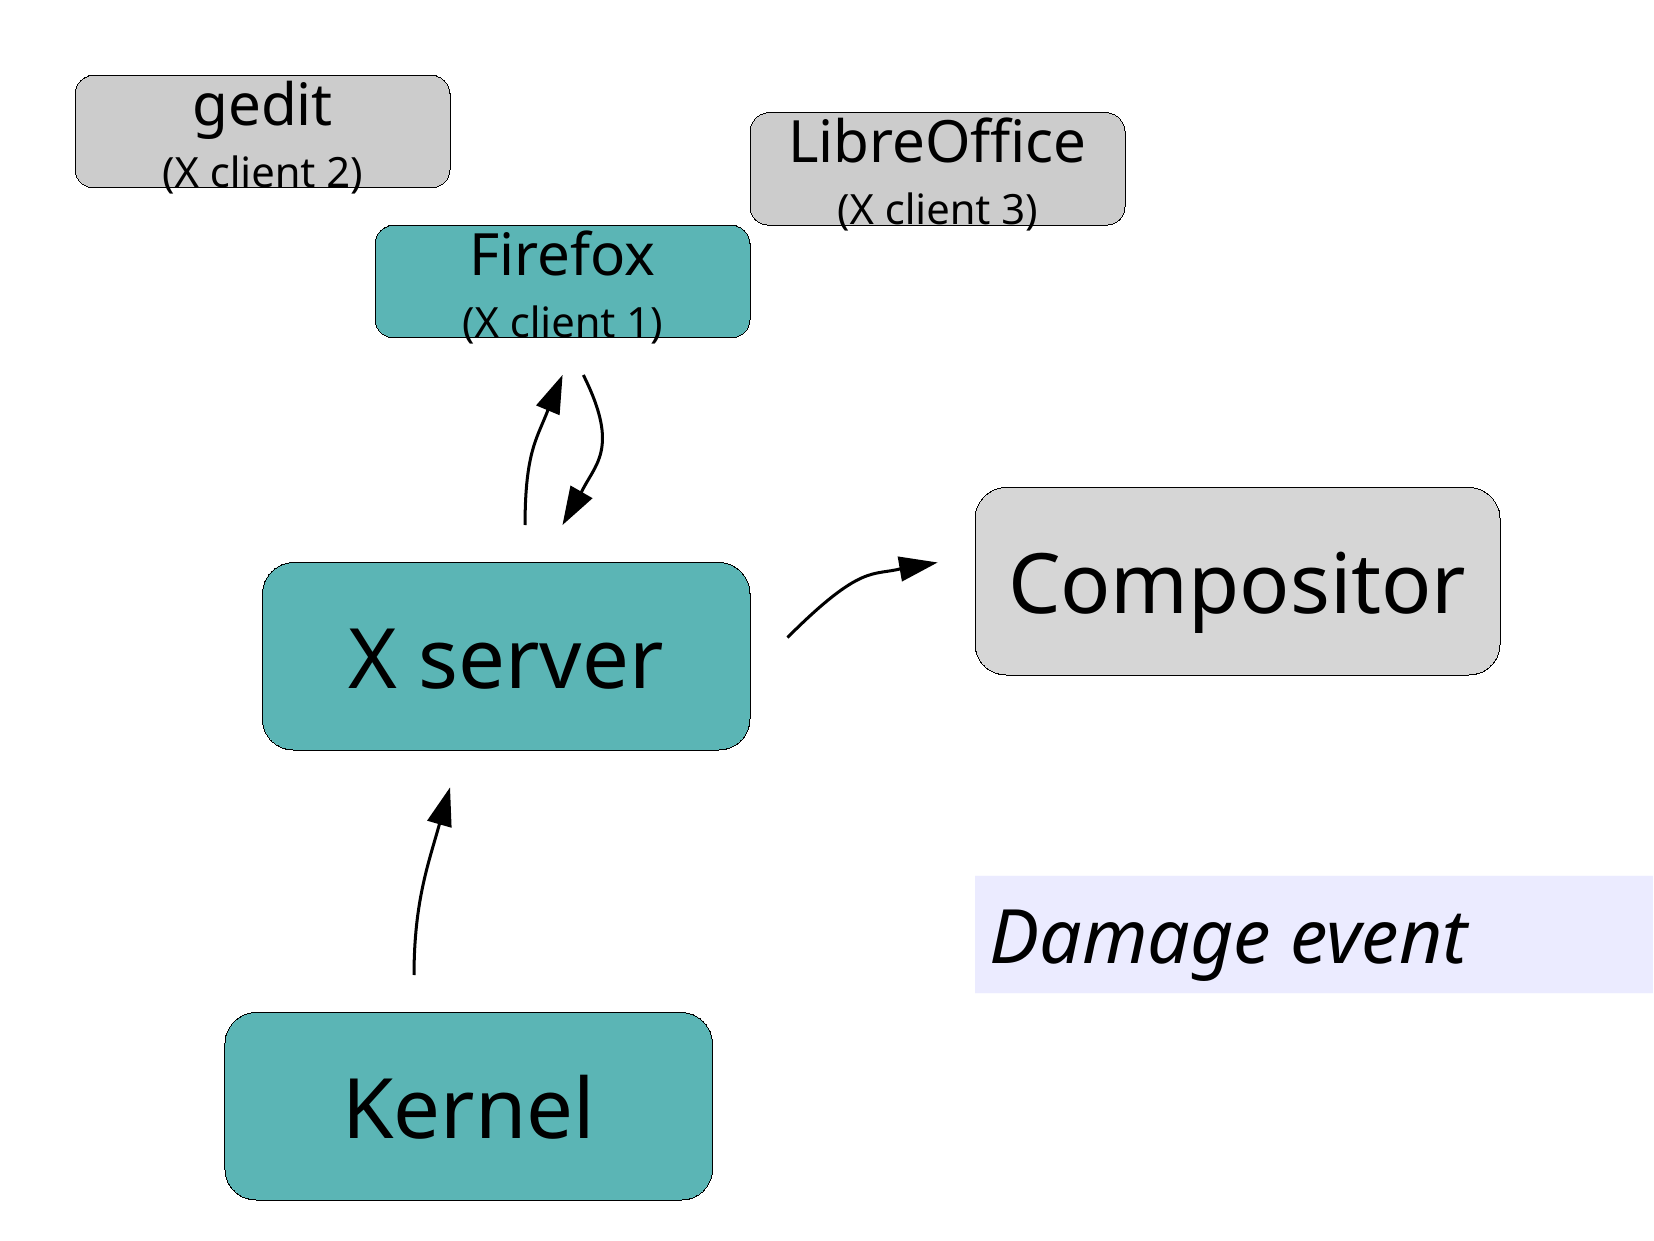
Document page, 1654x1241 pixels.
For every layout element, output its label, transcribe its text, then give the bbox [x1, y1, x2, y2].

text_box LibreOffice (X client 3) [764, 112, 1110, 117]
text_box Damage event [975, 875, 1653, 879]
text_box Firefox (X client 1) [386, 225, 741, 230]
text_box Kernel [239, 1012, 695, 1020]
text_box Compositor [991, 487, 1486, 495]
text_box gedit (X client 2) [86, 75, 441, 80]
text_box X server [280, 562, 732, 569]
